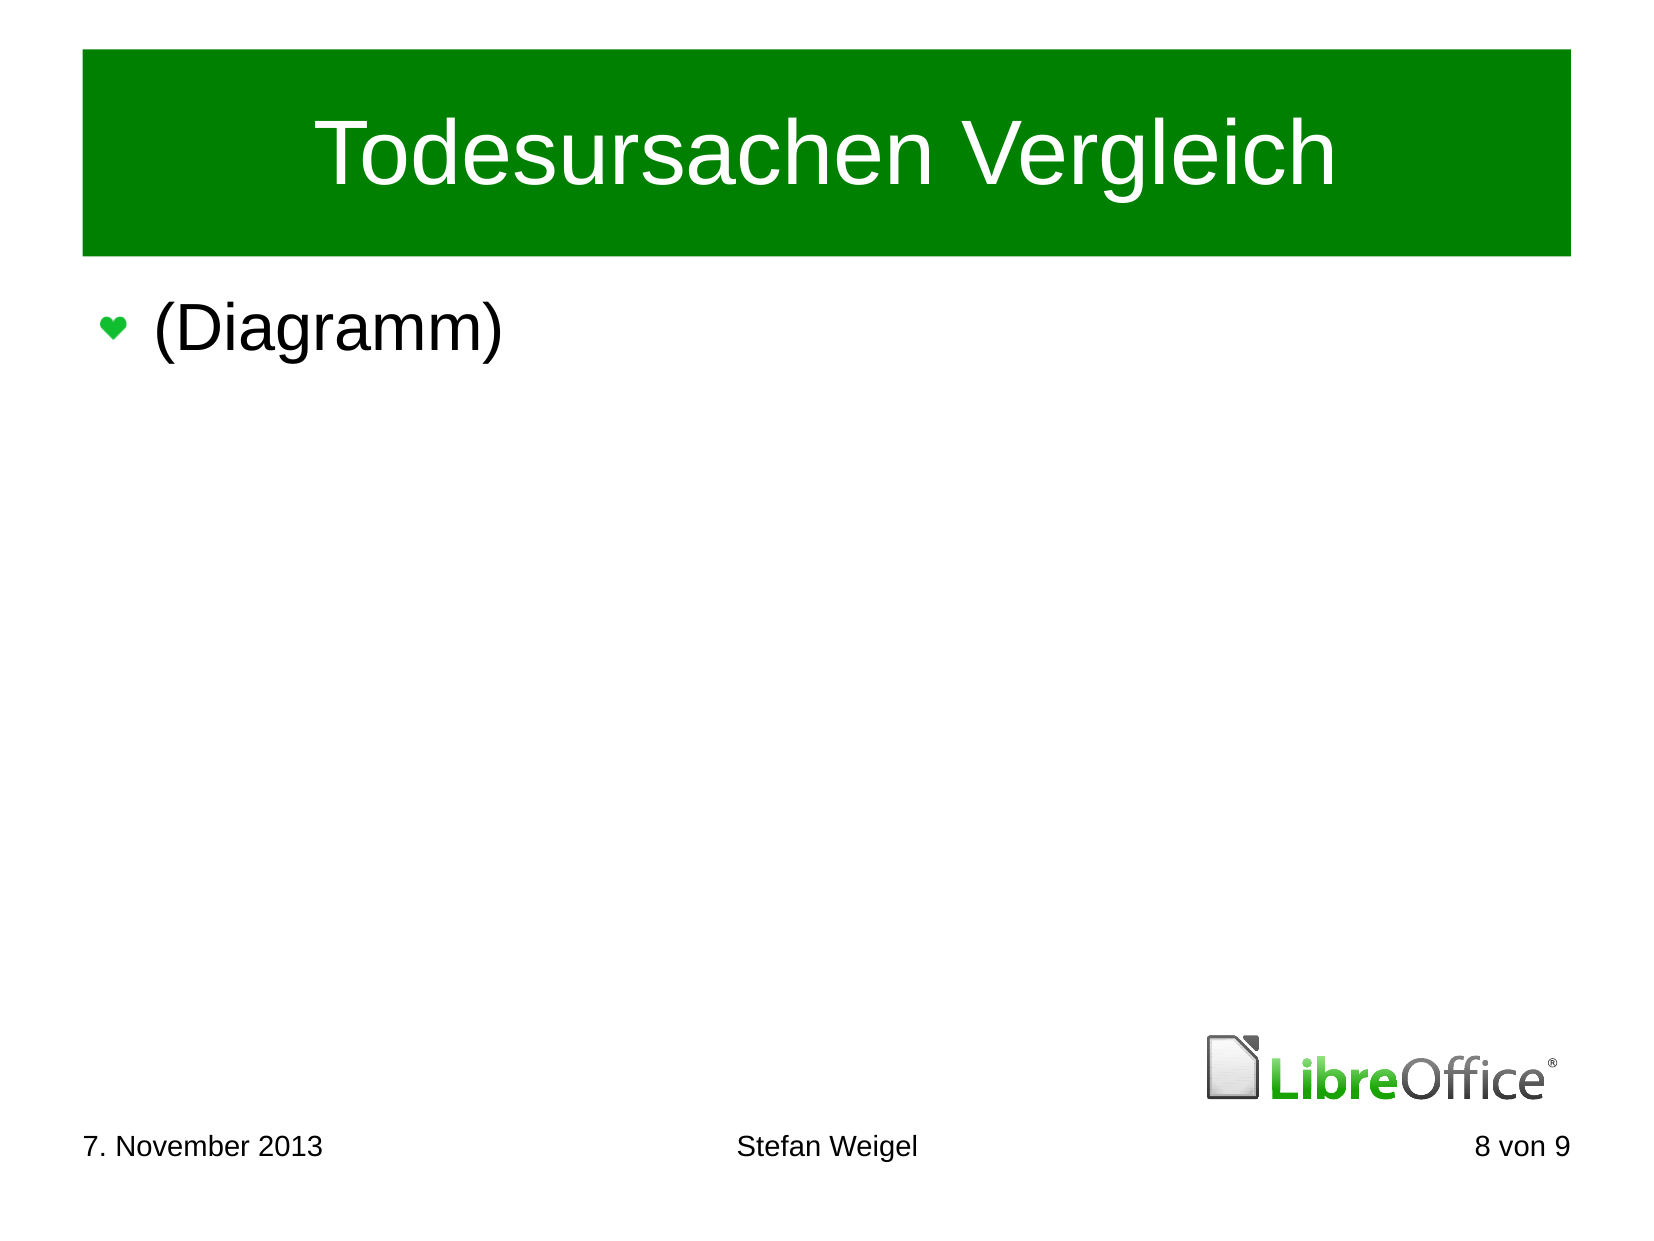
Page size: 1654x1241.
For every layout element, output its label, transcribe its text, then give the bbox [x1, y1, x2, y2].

title Todesursachen Vergleich [82, 49, 1571, 257]
list (Diagramm) [82, 290, 1538, 1010]
